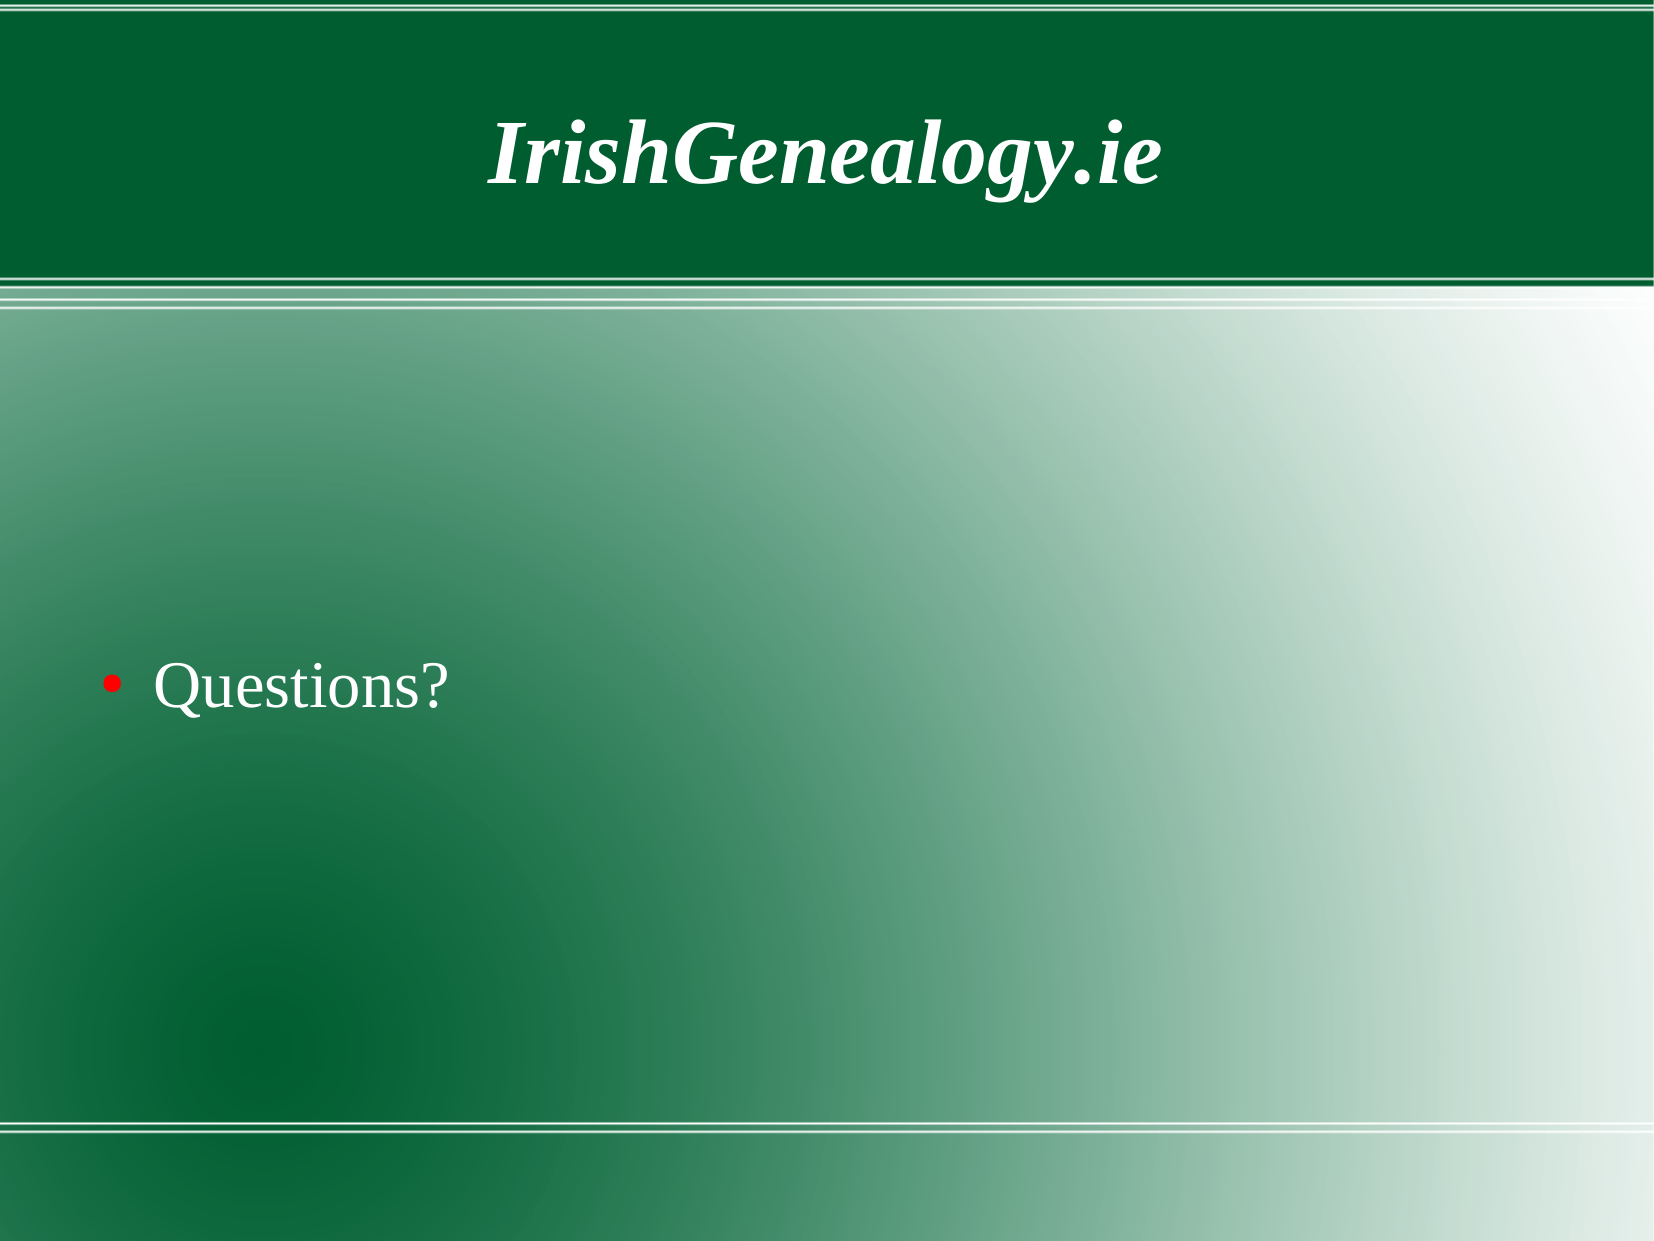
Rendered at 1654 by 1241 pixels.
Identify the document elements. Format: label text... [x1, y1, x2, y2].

title IrishGenealogy.ie [82, 49, 1571, 257]
picture [0, 0, 1654, 1241]
list Questions? [82, 337, 1571, 1052]
